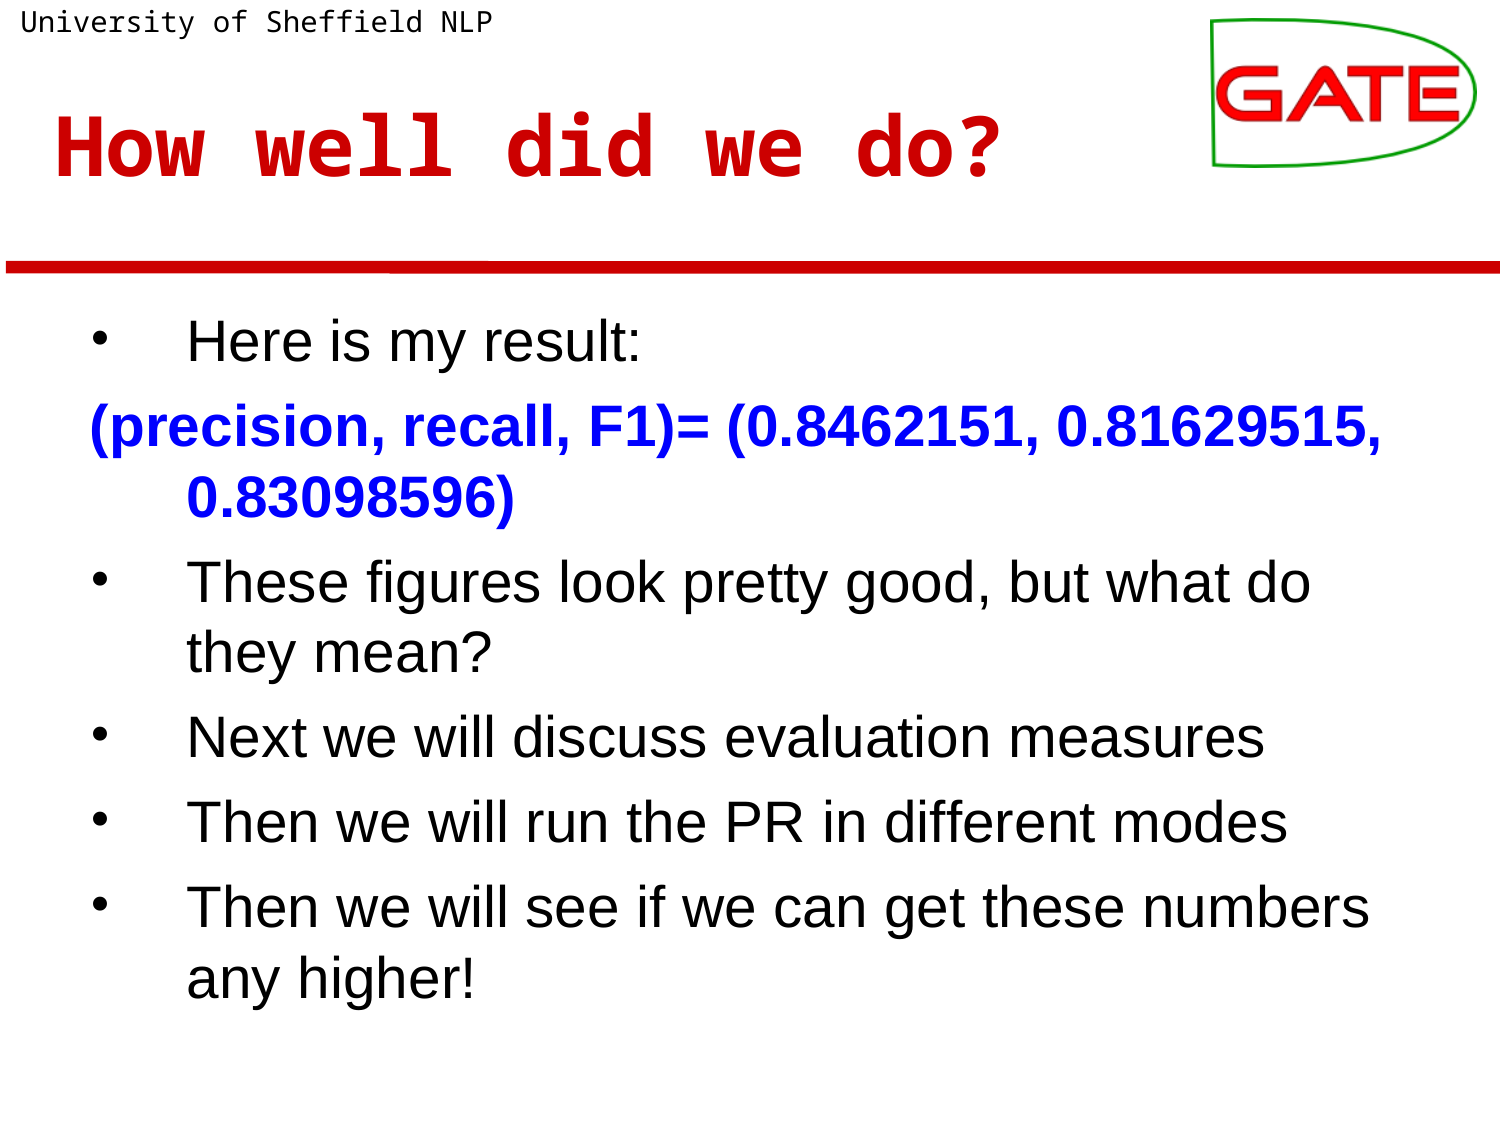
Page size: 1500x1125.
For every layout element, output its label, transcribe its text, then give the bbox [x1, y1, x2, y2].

title How well did we do? [41, 30, 1391, 262]
list Here is my result: (precision, recall, F1)= (0.8462151, 0.81629515, 0.83098596) These figures look pretty good, but what do they mean? Next we will discuss evaluation measures Then we will run the PR in different modes Then we will see if we can get these numbers any higher! [75, 295, 1425, 1034]
picture [1210, 18, 1477, 168]
